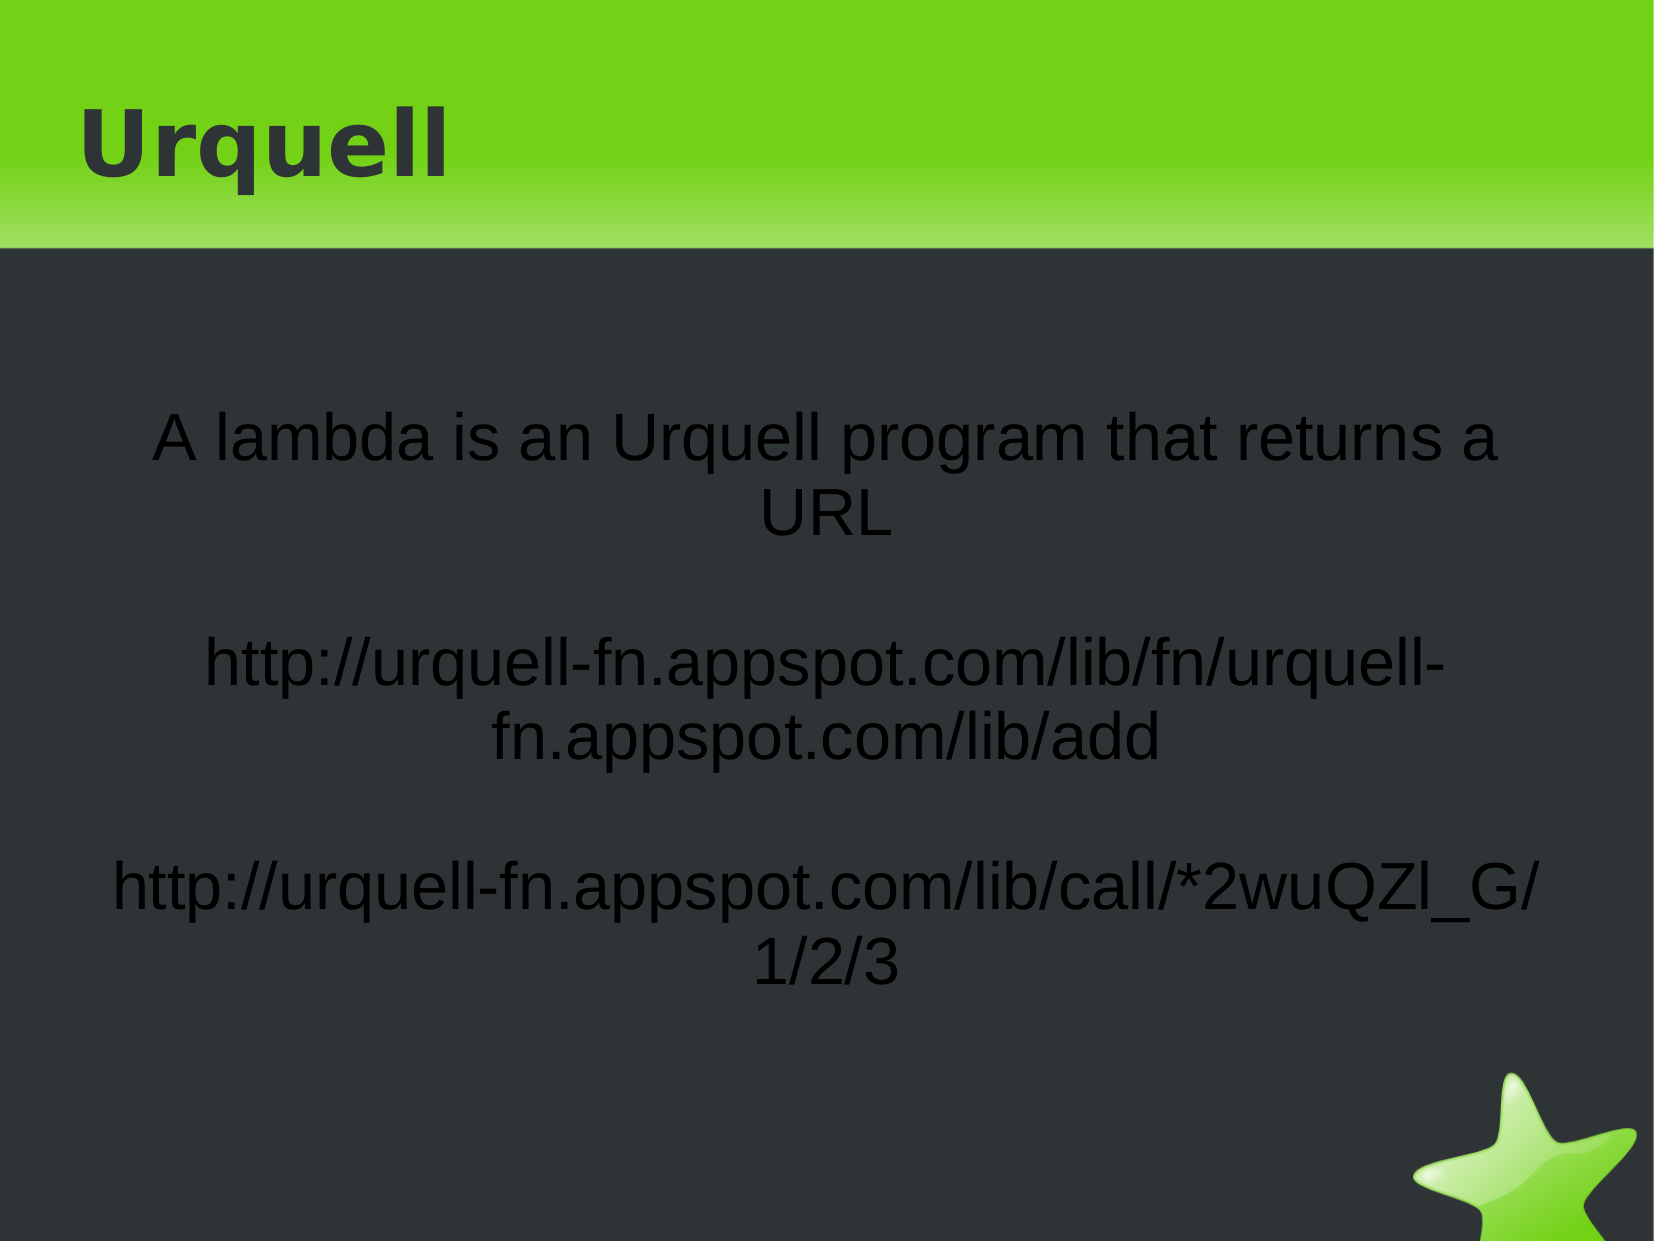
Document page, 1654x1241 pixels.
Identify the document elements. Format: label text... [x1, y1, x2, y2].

picture [0, 0, 1654, 1241]
subtitle A lambda is an Urquell program that returns a URL http://urquell-fn.appspot.com/lib/fn/urquell-fn.appspot.com/lib/add http://urquell-fn.appspot.com/lib/call/*2wuQZl_G/1/2/3 [82, 290, 1571, 1109]
title Urquell [76, 41, 1565, 249]
